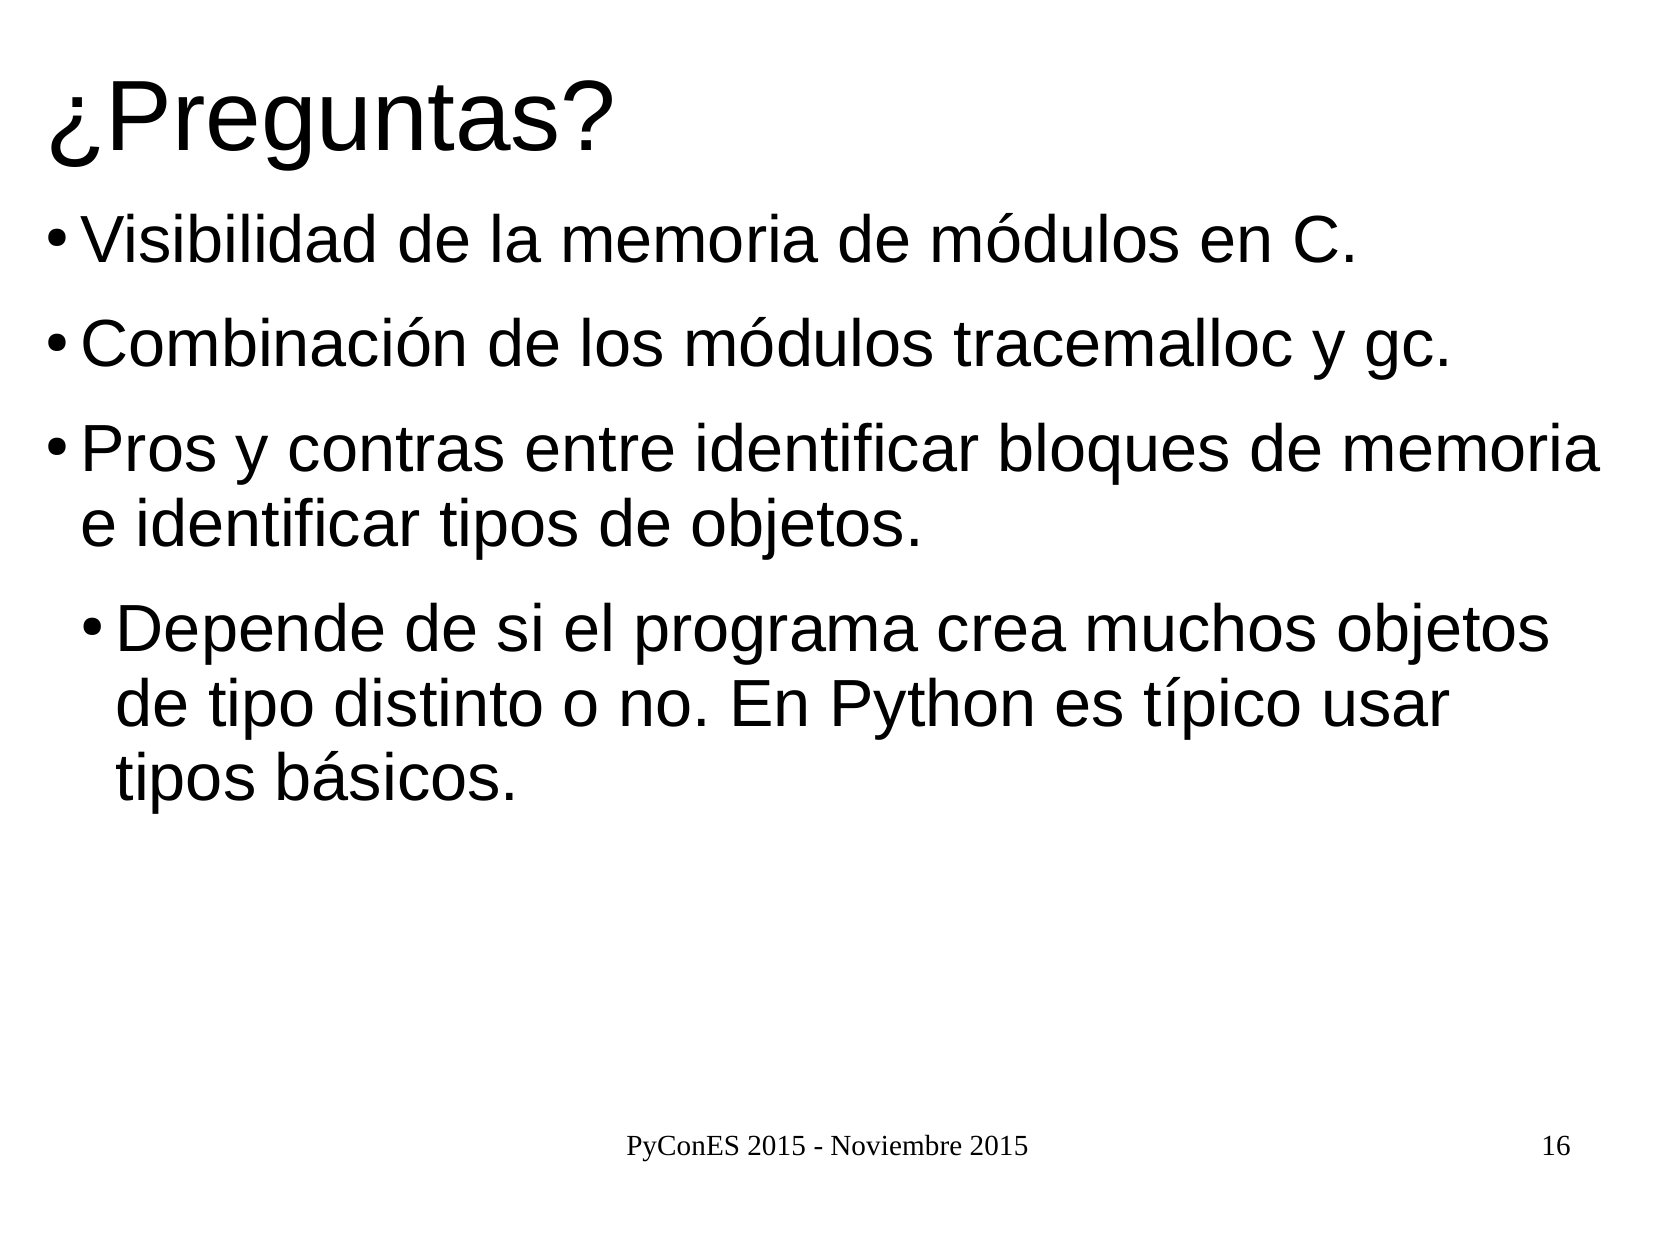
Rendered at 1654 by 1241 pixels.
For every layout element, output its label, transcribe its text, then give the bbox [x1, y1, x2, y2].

subtitle ¿Preguntas? Visibilidad de la memoria de módulos en C. Combinación de los módulos tracemalloc y gc. Pros y contras entre identificar bloques de memoria e identificar tipos de objetos. Depende de si el programa crea muchos objetos de tipo distinto o no. En Python es típico usar tipos básicos. [45, 60, 1606, 1115]
